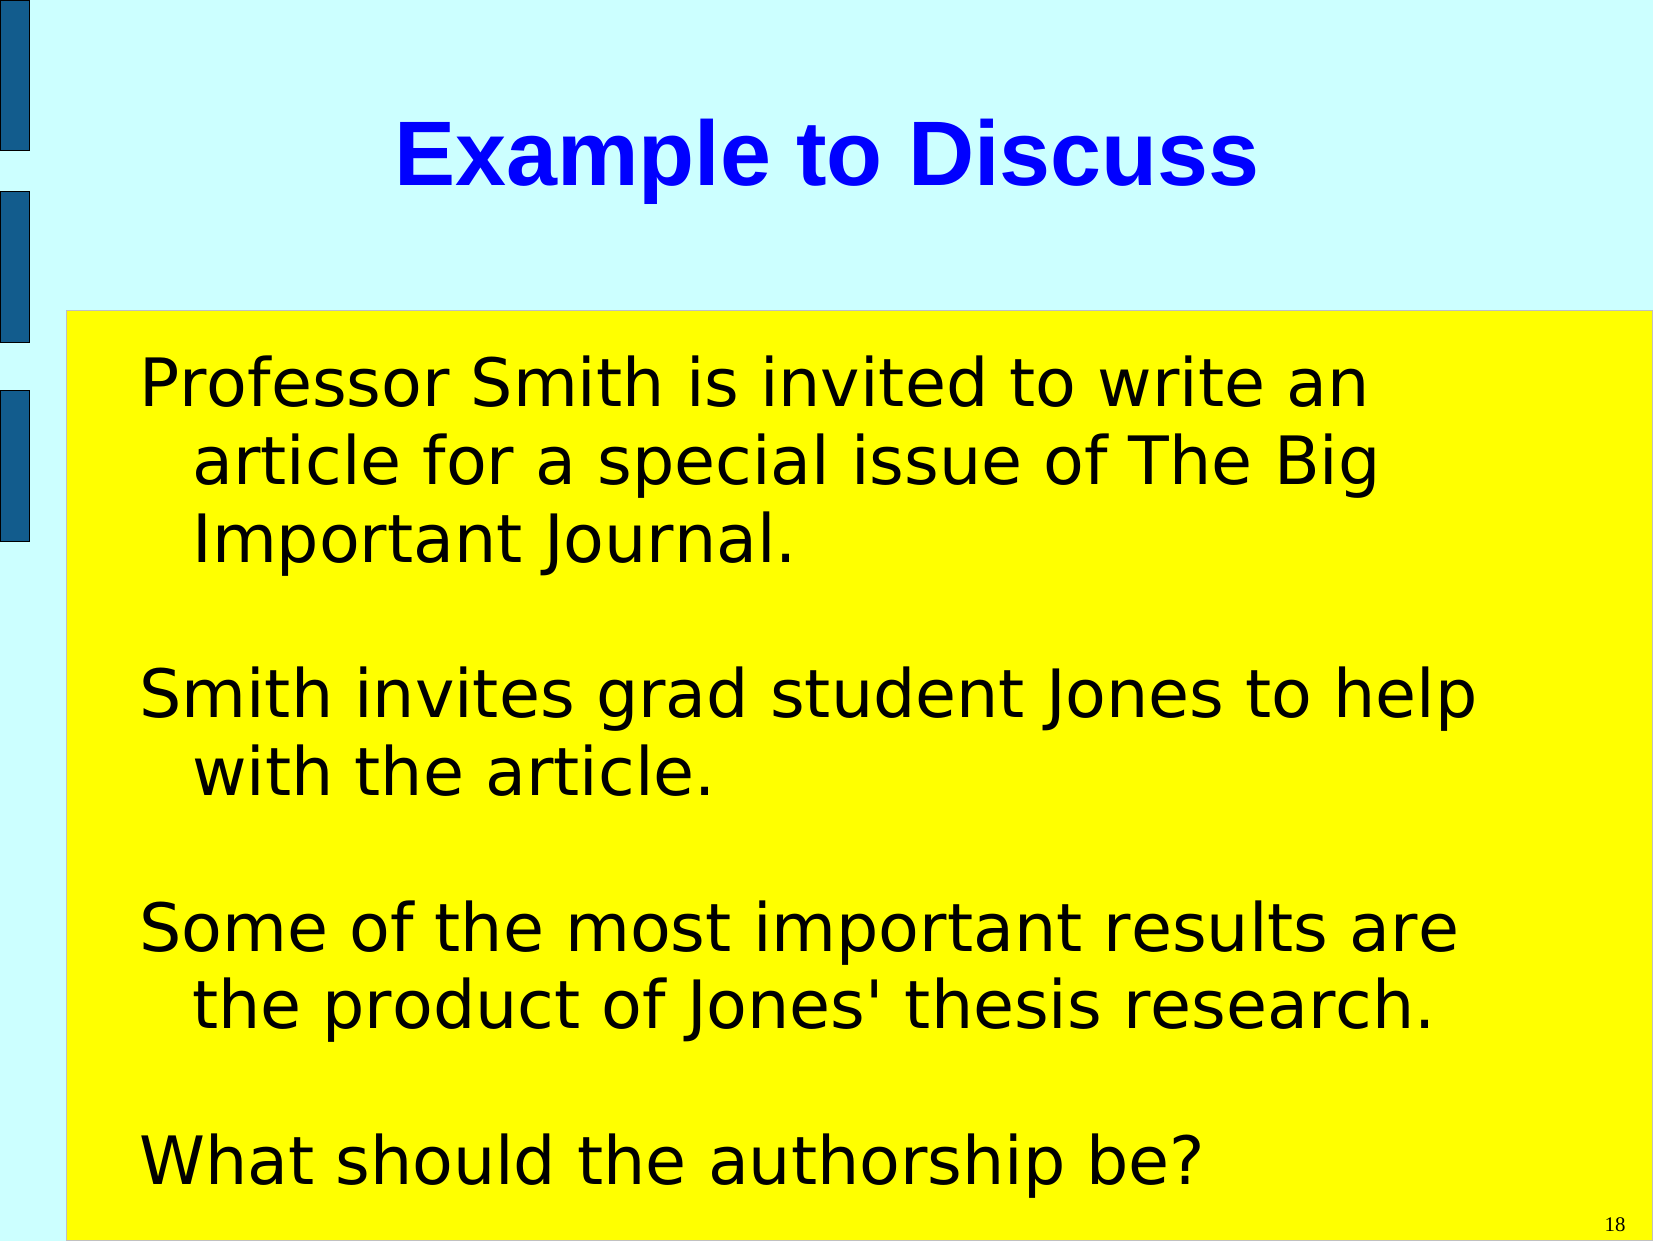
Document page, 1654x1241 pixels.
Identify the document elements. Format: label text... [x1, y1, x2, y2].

list Professor Smith is invited to write an article for a special issue of The Big Important Journal. Smith invites grad student Jones to help with the article. Some of the most important results are the product of Jones' thesis research. What should the authorship be? [121, 344, 1534, 1201]
title Example to Discuss [121, 49, 1534, 258]
